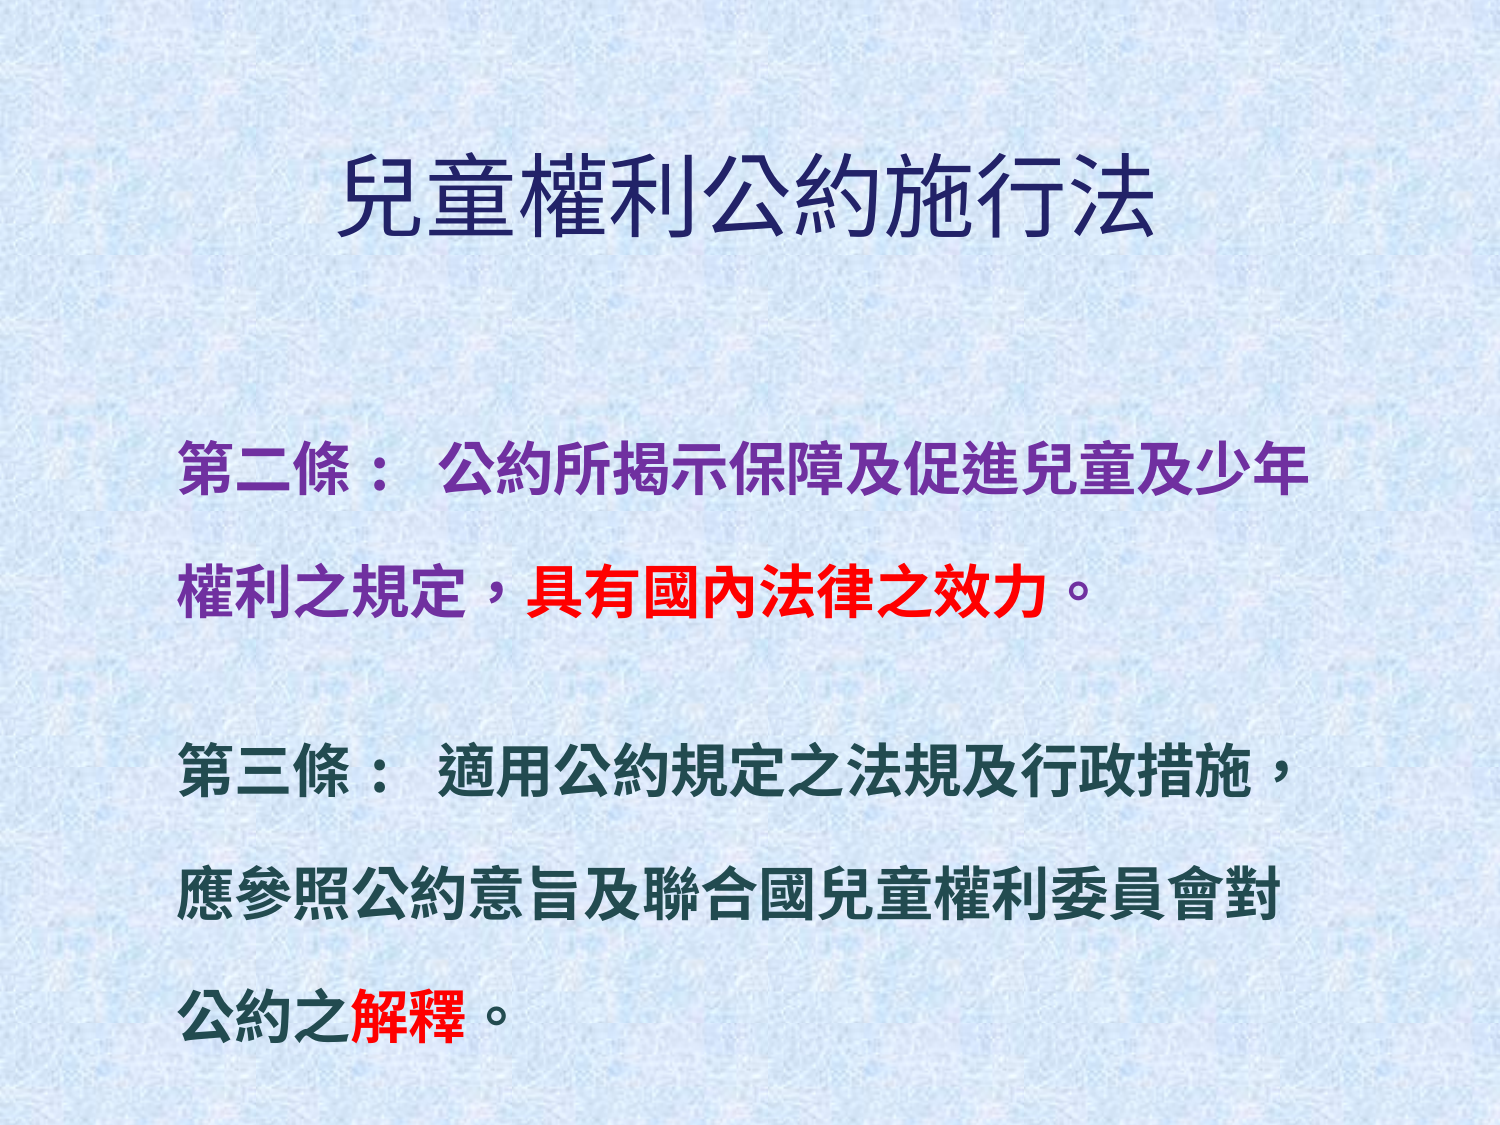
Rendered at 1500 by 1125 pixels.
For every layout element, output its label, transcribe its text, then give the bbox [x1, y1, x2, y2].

picture [0, 0, 1500, 1125]
title 兒童權利公約施行法 [71, 99, 1422, 287]
list 第二條: 公約所揭示保障及促進兒童及少年權利之規定，具有國內法律之效力。 第三條: 適用公約規定之法規及行政措施，應參照公約意旨及聯合國兒童權利委員會對公約之解釋。 [161, 372, 1350, 963]
